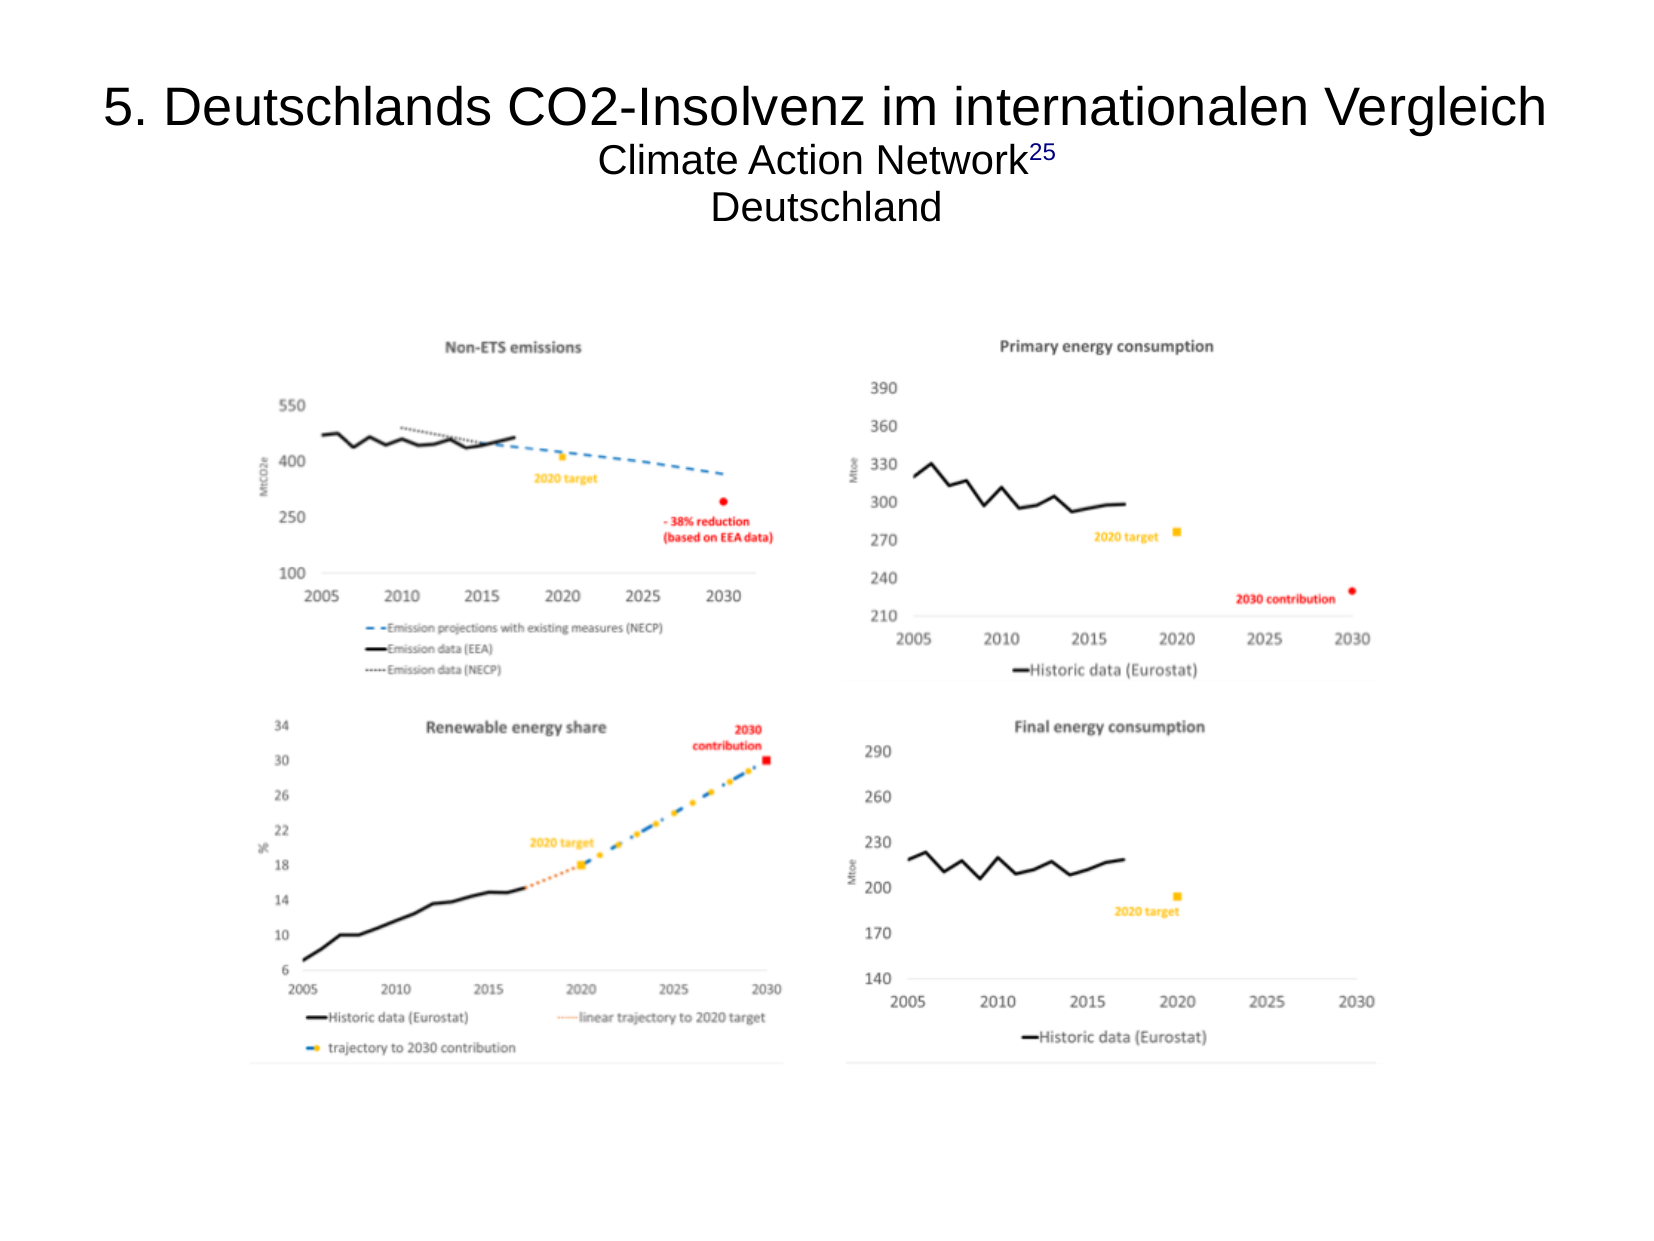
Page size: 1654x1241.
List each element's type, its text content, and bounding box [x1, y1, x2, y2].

title 5. Deutschlands CO2-Insolvenz im internationalen Vergleich Climate Action Network25 Deutschland [82, 49, 1571, 257]
picture [112, 290, 1542, 1109]
